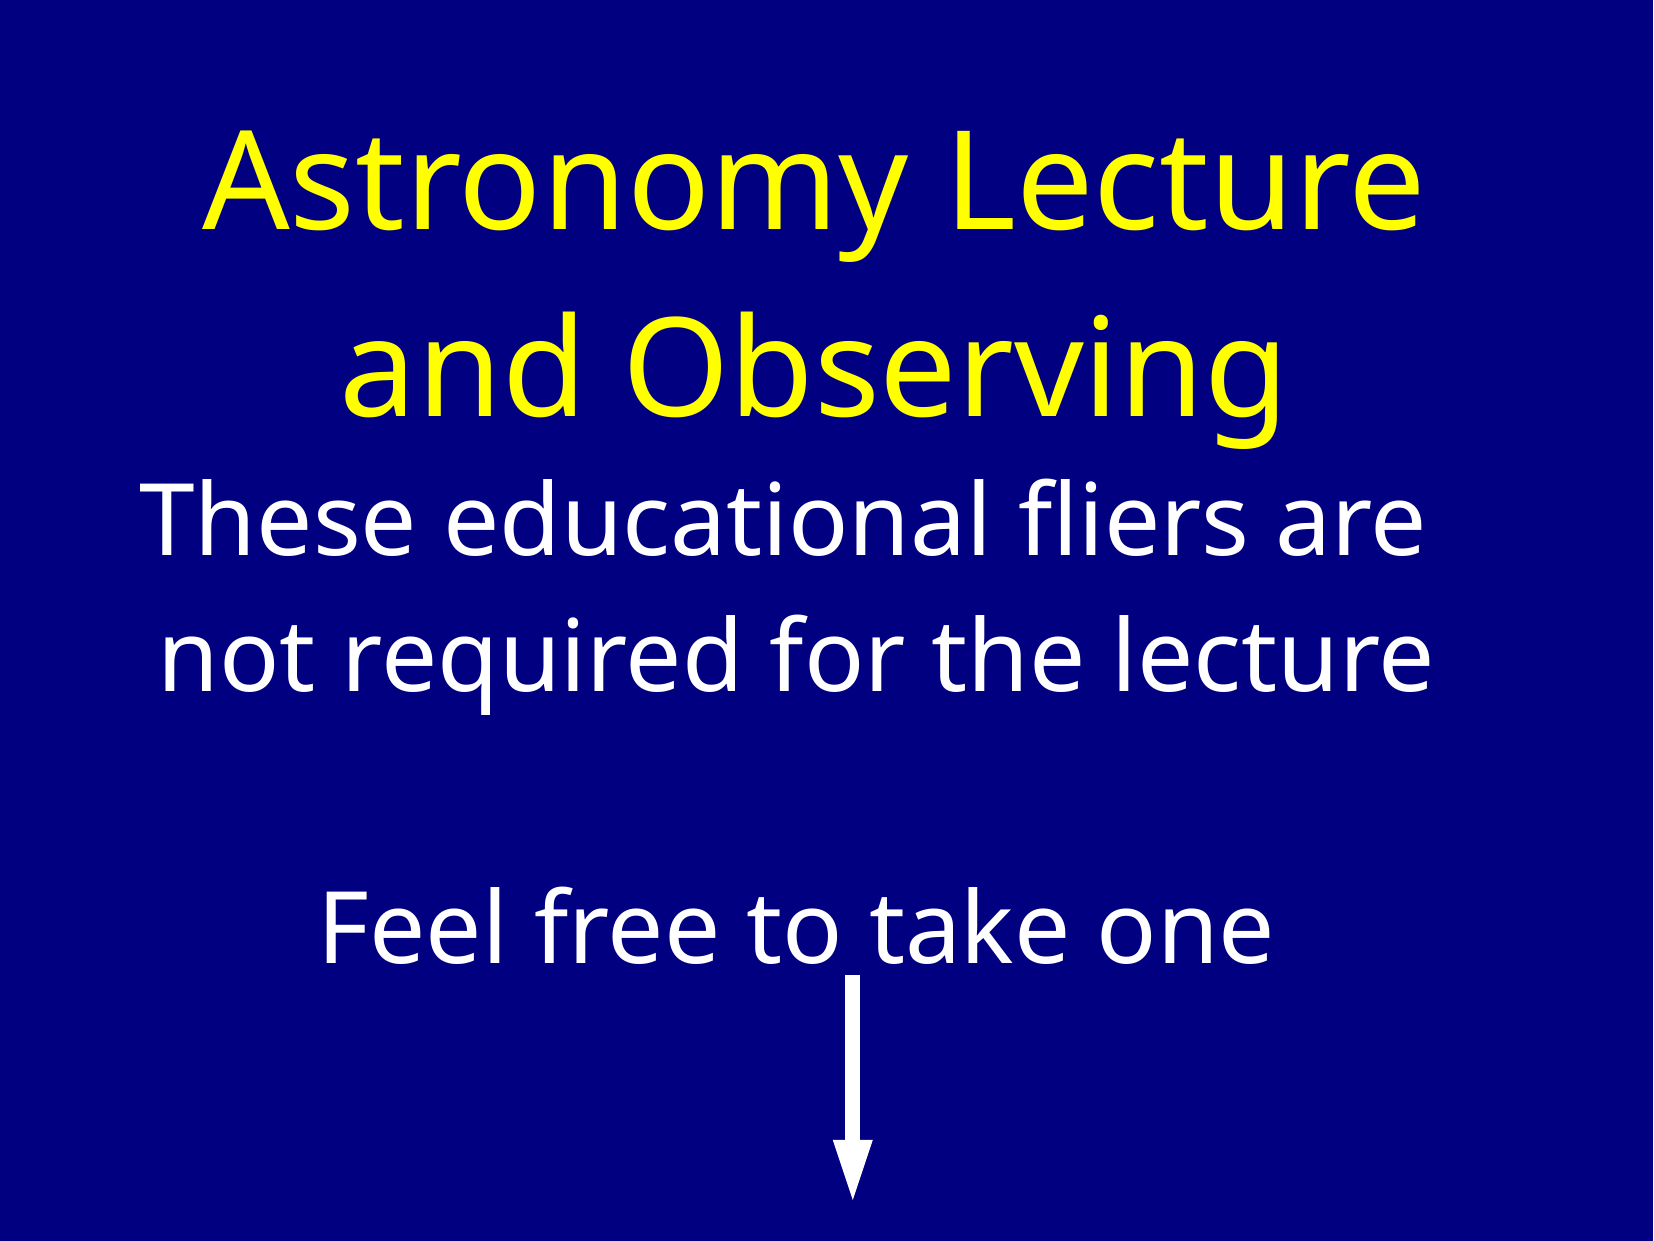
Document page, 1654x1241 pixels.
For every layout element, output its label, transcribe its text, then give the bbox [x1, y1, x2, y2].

text_box These educational fliers are not required for the lecture Feel free to take one [124, 440, 1538, 938]
text_box Astronomy Lecture and Observing [187, 75, 1500, 422]
